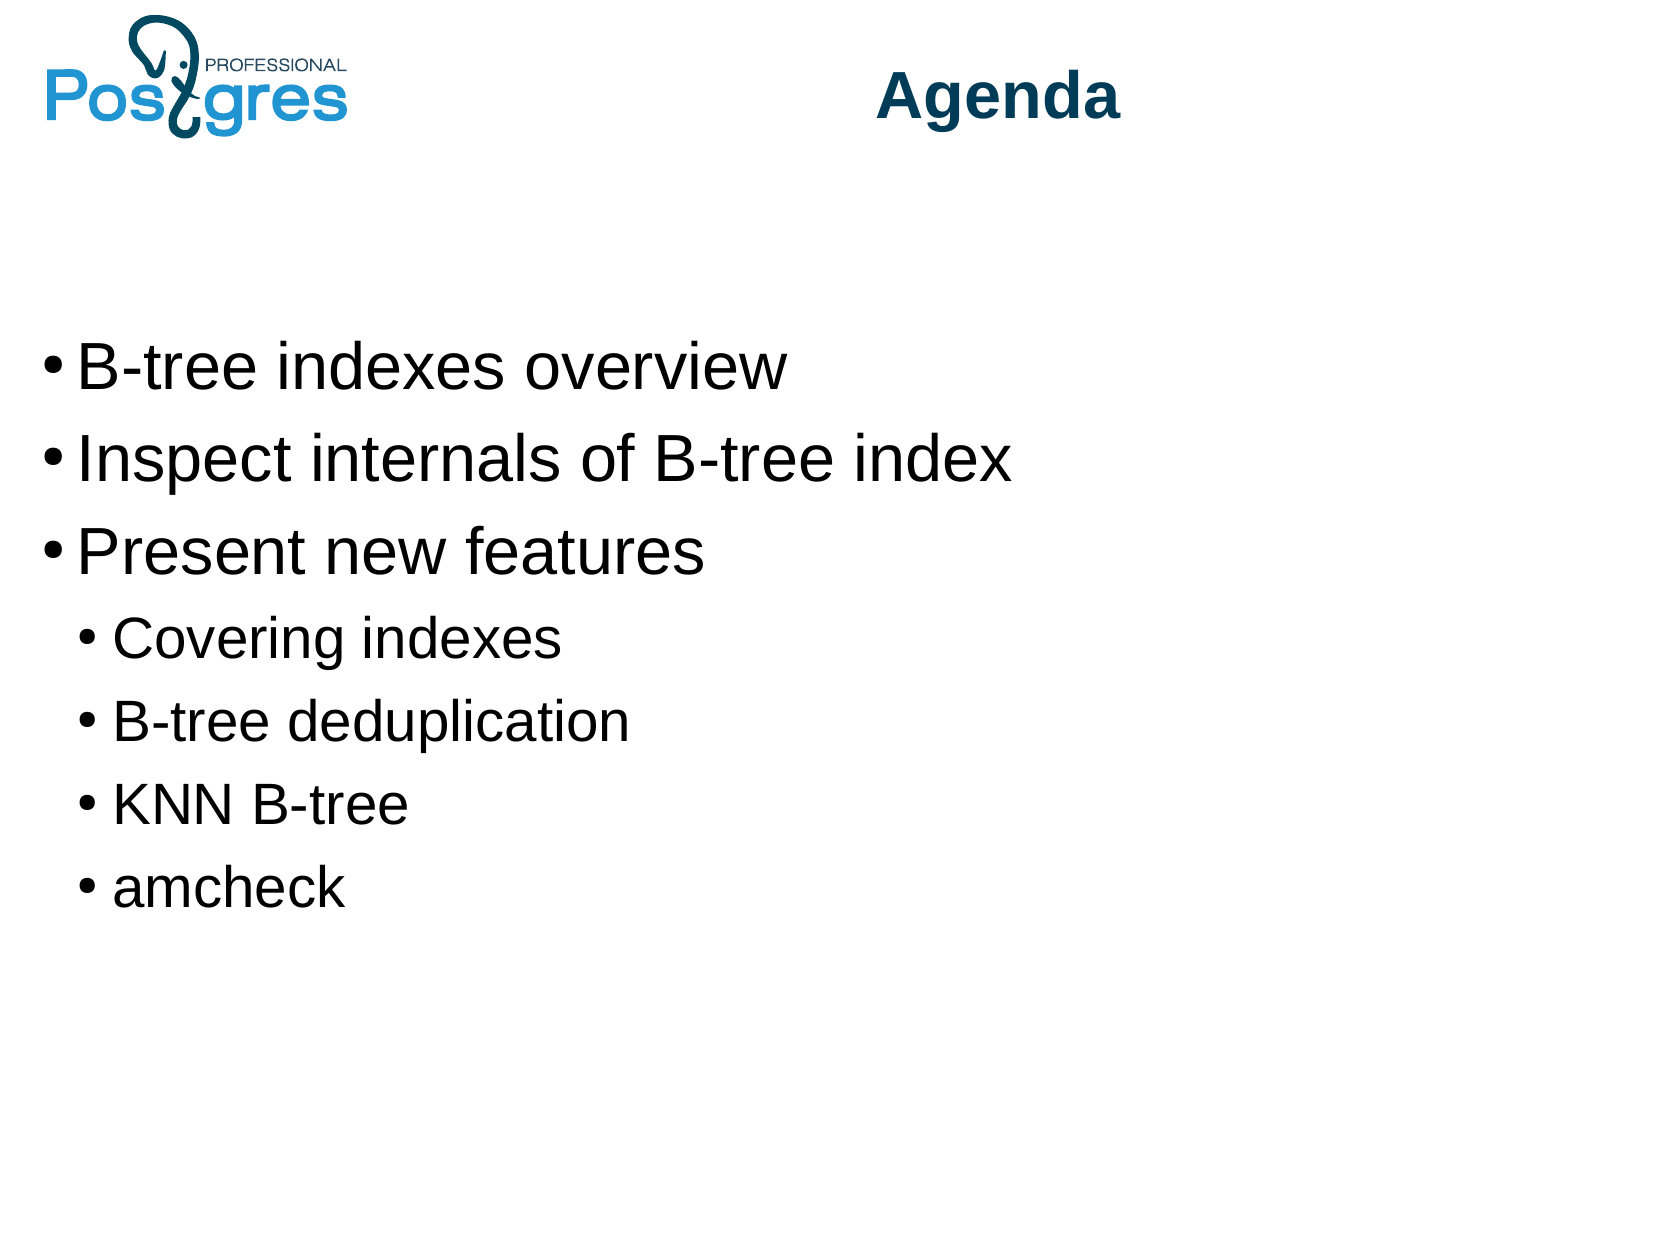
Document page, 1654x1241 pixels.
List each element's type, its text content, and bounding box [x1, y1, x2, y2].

title Agenda [389, 49, 1607, 142]
list B-tree indexes overview Inspect internals of B-tree index Present new features Covering indexes B-tree deduplication KNN B-tree amcheck [41, 236, 1601, 1111]
